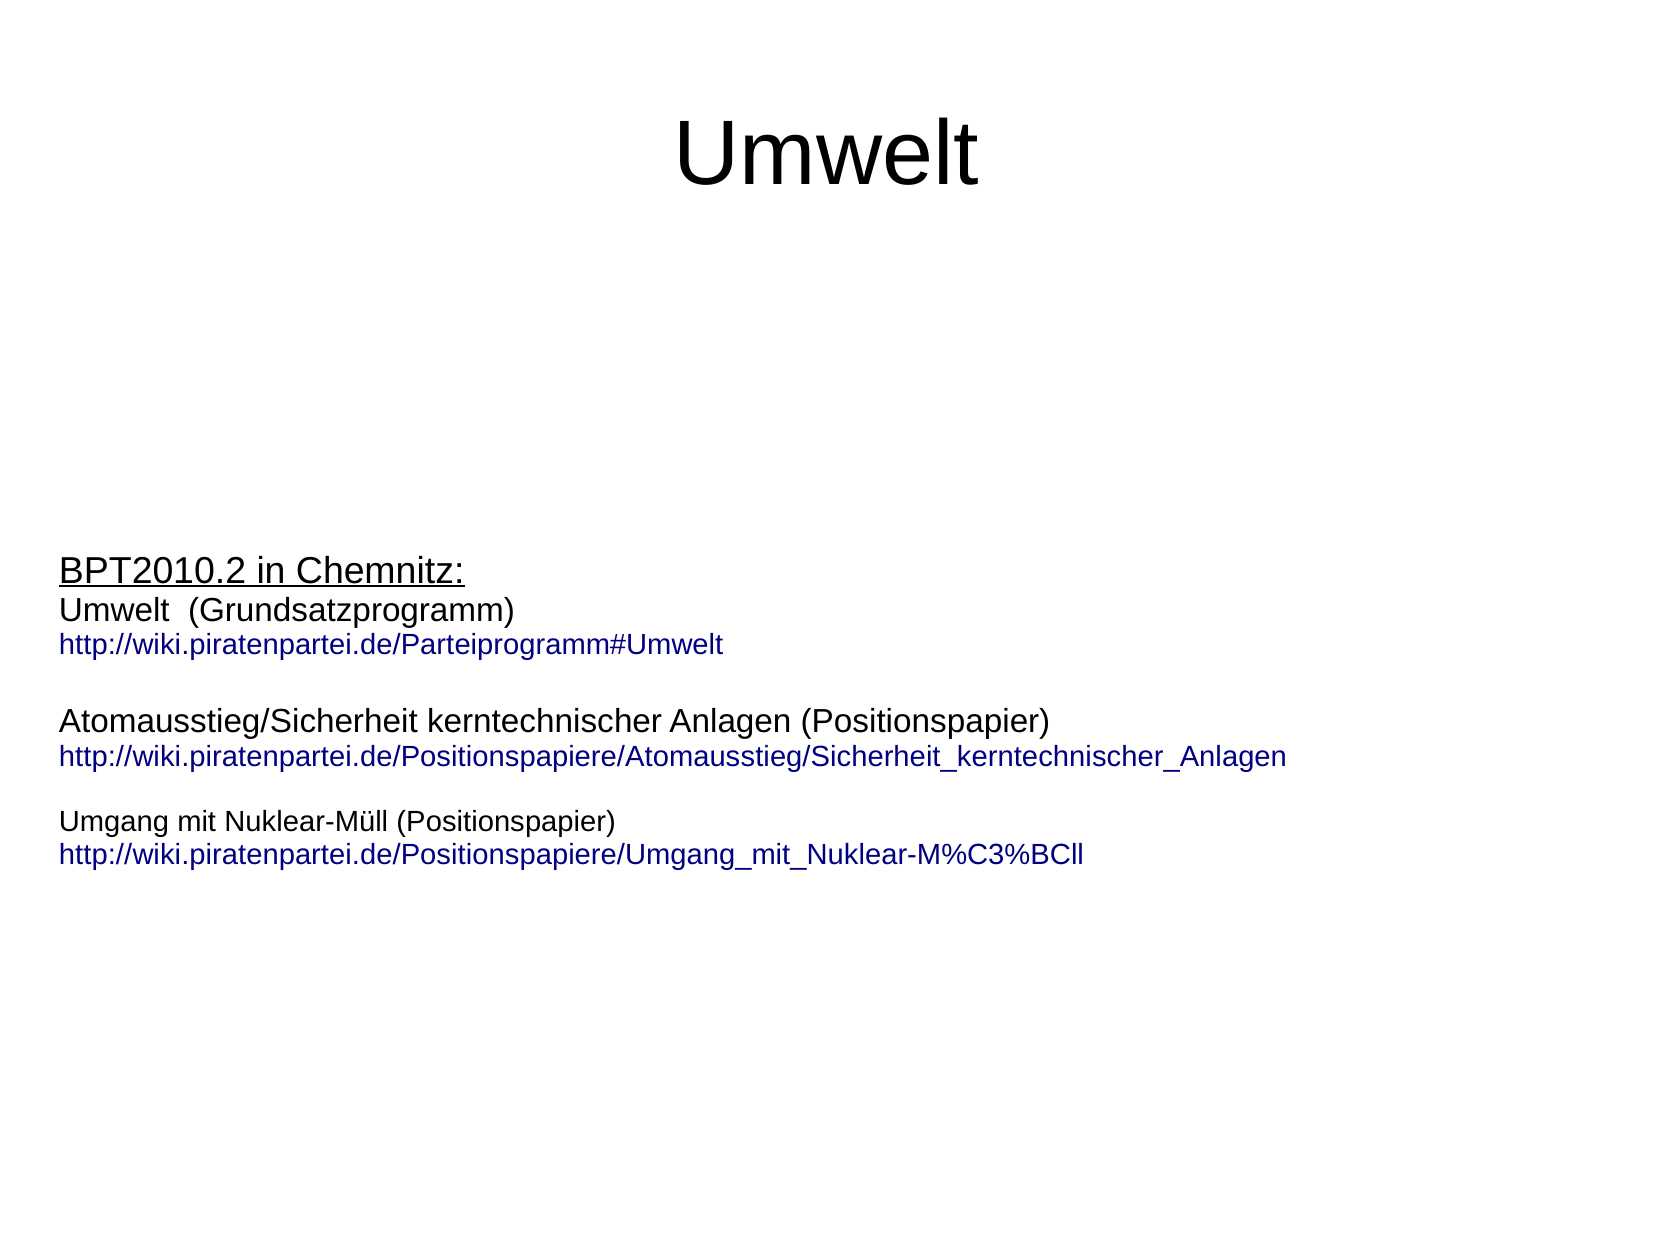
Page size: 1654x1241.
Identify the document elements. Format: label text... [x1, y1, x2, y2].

subtitle BPT2010.2 in Chemnitz: Umwelt (Grundsatzprogramm) http://wiki.piratenpartei.de/Parteiprogramm#Umwelt Atomausstieg/Sicherheit kerntechnischer Anlagen (Positionspapier) http://wiki.piratenpartei.de/Positionspapiere/Atomausstieg/Sicherheit_kerntechnischer_Anlagen Umgang mit Nuklear-Müll (Positionspapier) http://wiki.piratenpartei.de/Positionspapiere/Umgang_mit_Nuklear-M%C3%BCll [59, 330, 1642, 1123]
title Umwelt [82, 49, 1571, 257]
